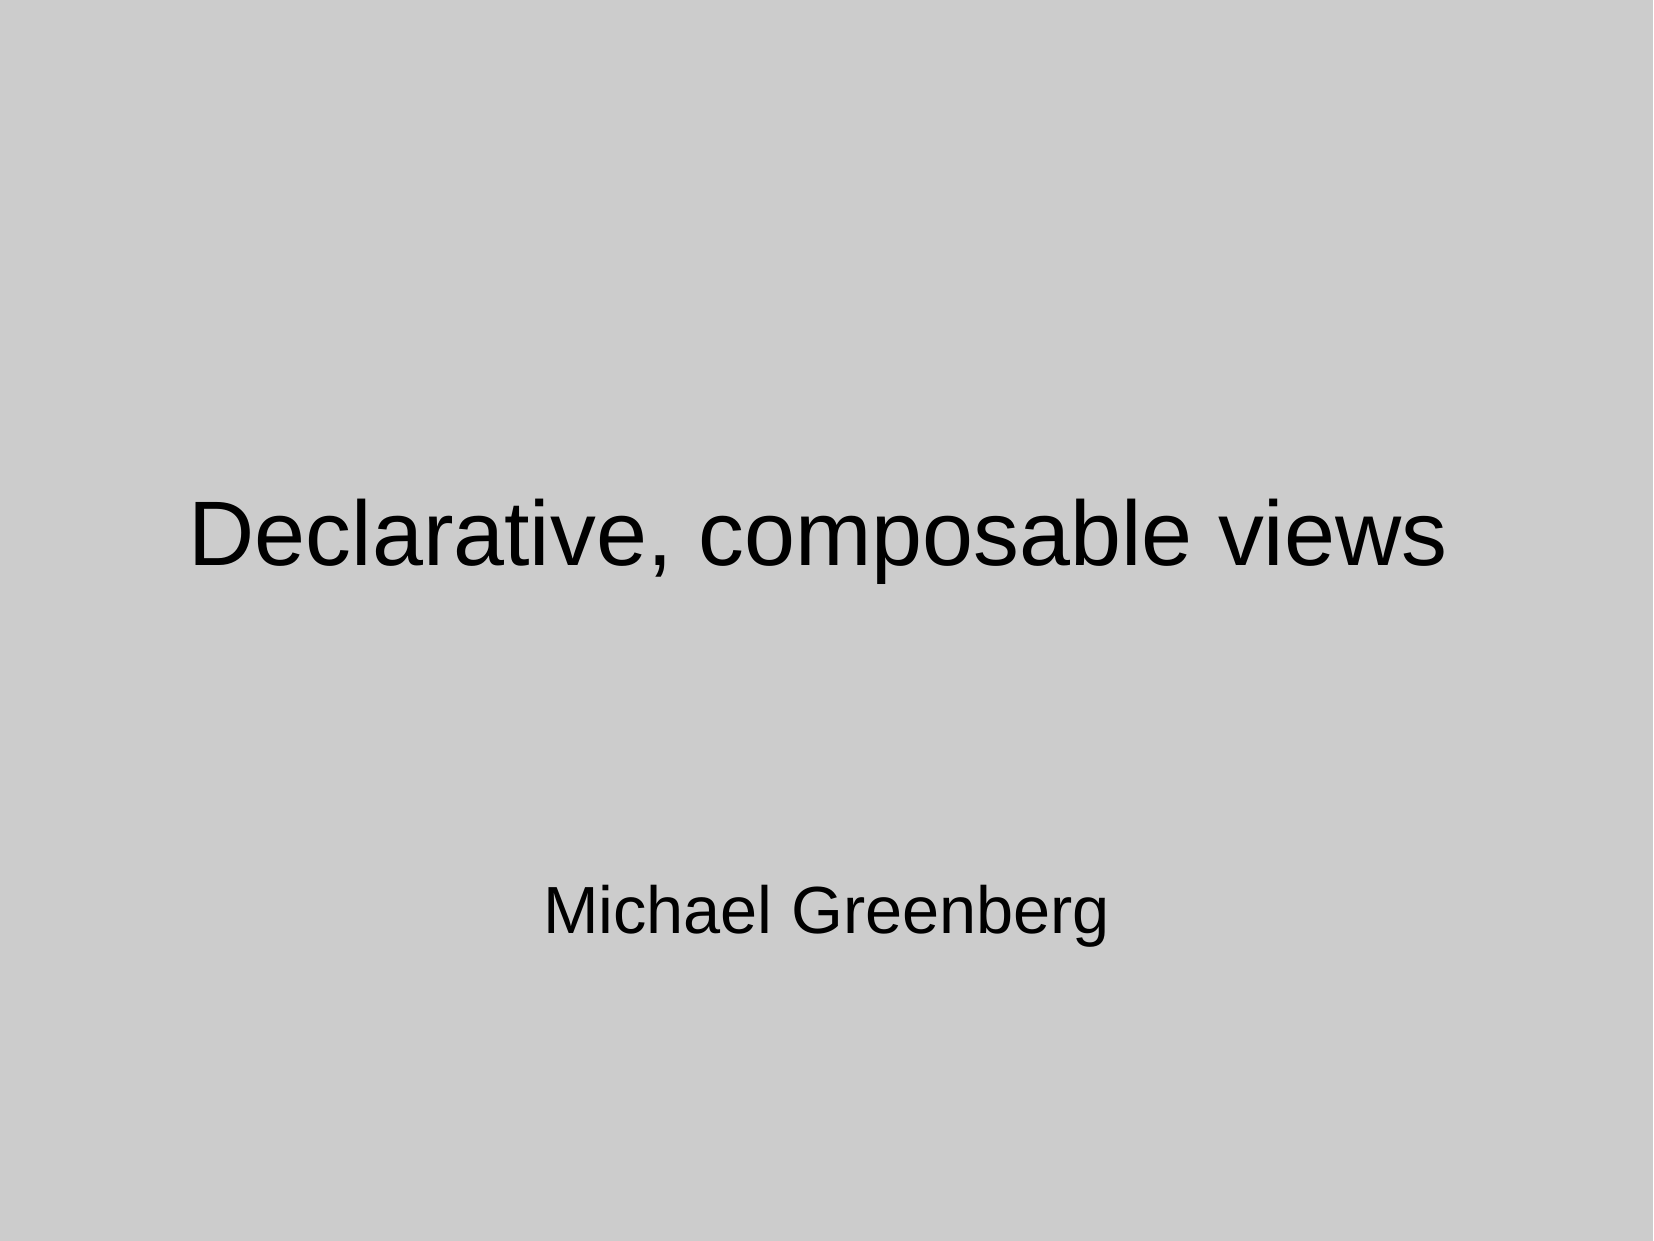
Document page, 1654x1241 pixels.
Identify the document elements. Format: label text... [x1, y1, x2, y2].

text_box Michael Greenberg [82, 712, 1571, 1109]
title Declarative, composable views [75, 430, 1563, 638]
